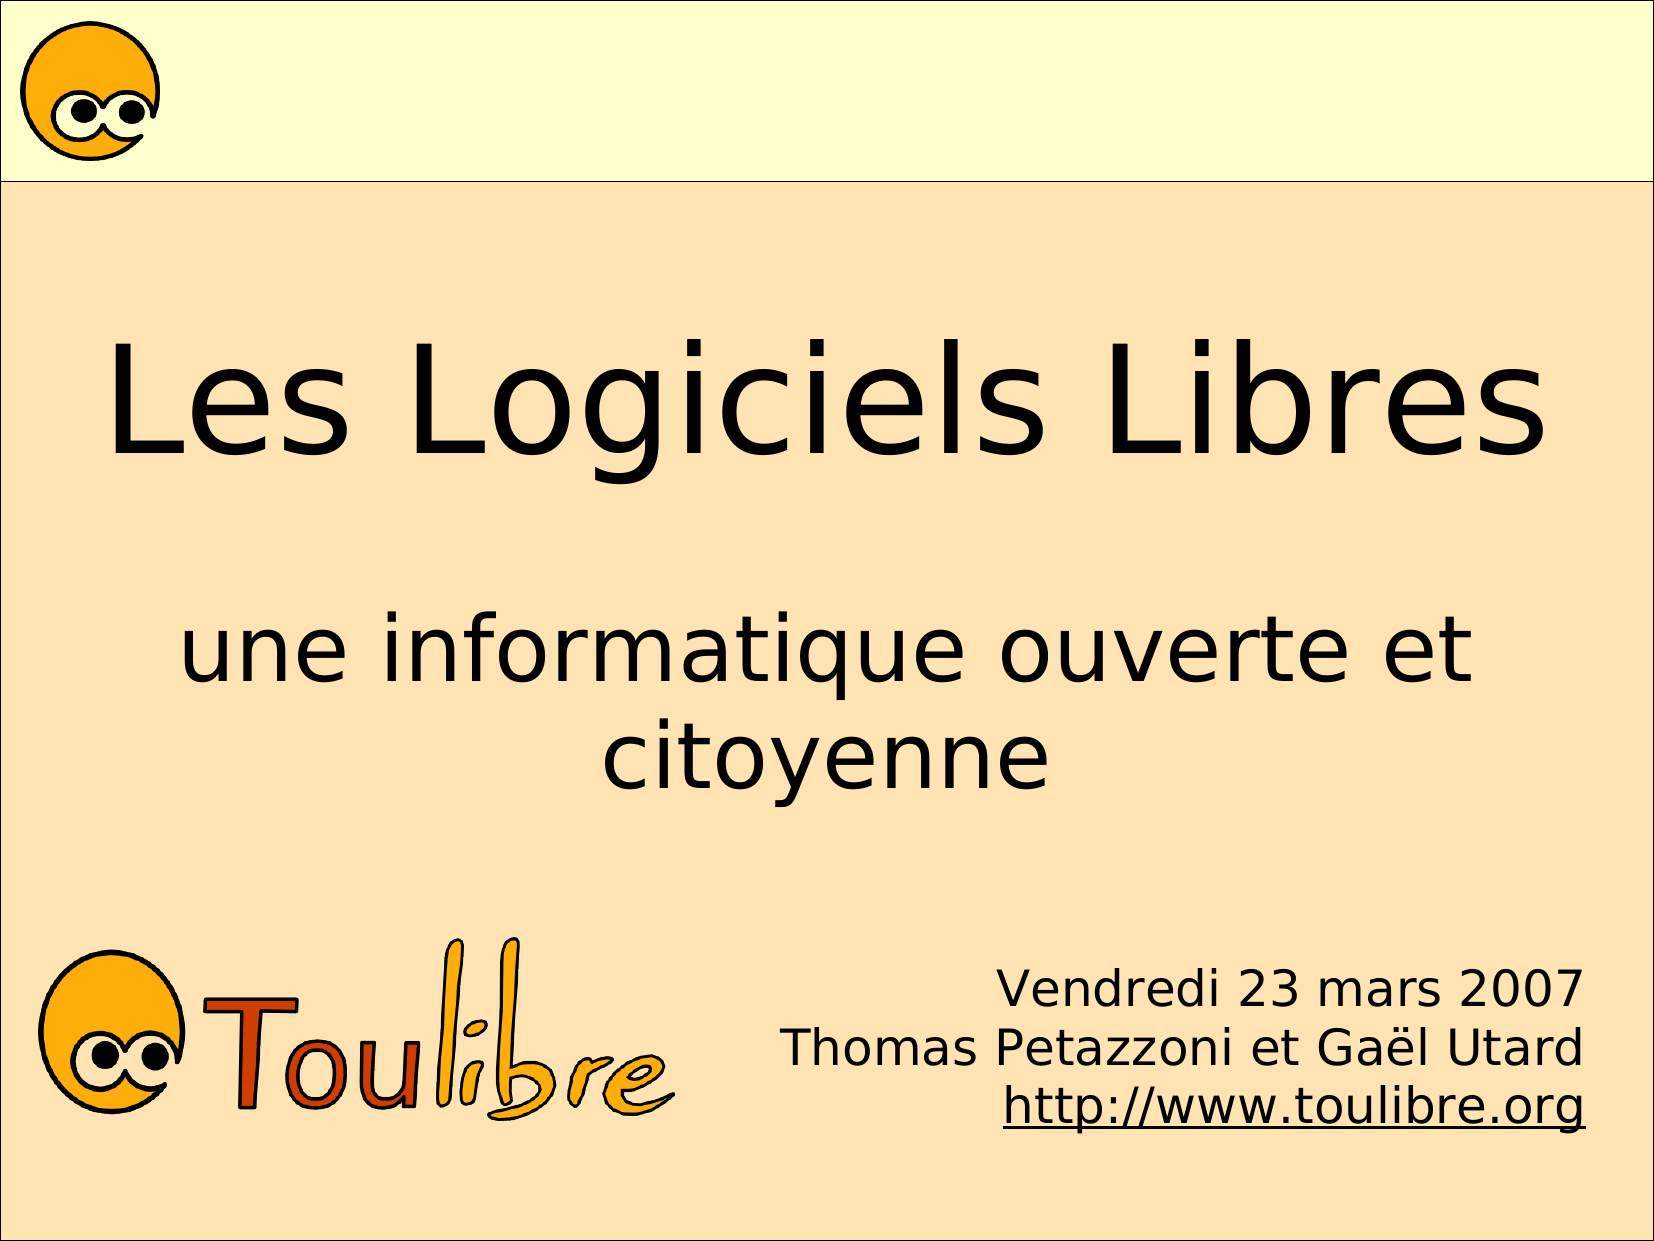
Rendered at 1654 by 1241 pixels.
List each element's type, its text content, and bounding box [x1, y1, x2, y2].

text_box Vendredi 23 mars 2007 Thomas Petazzoni et Gaël Utard http://www.toulibre.org [61, 952, 1601, 1143]
text_box Les Logiciels Libres une informatique ouverte et citoyenne [0, 306, 1654, 818]
picture [20, 21, 160, 161]
picture [38, 937, 675, 1121]
